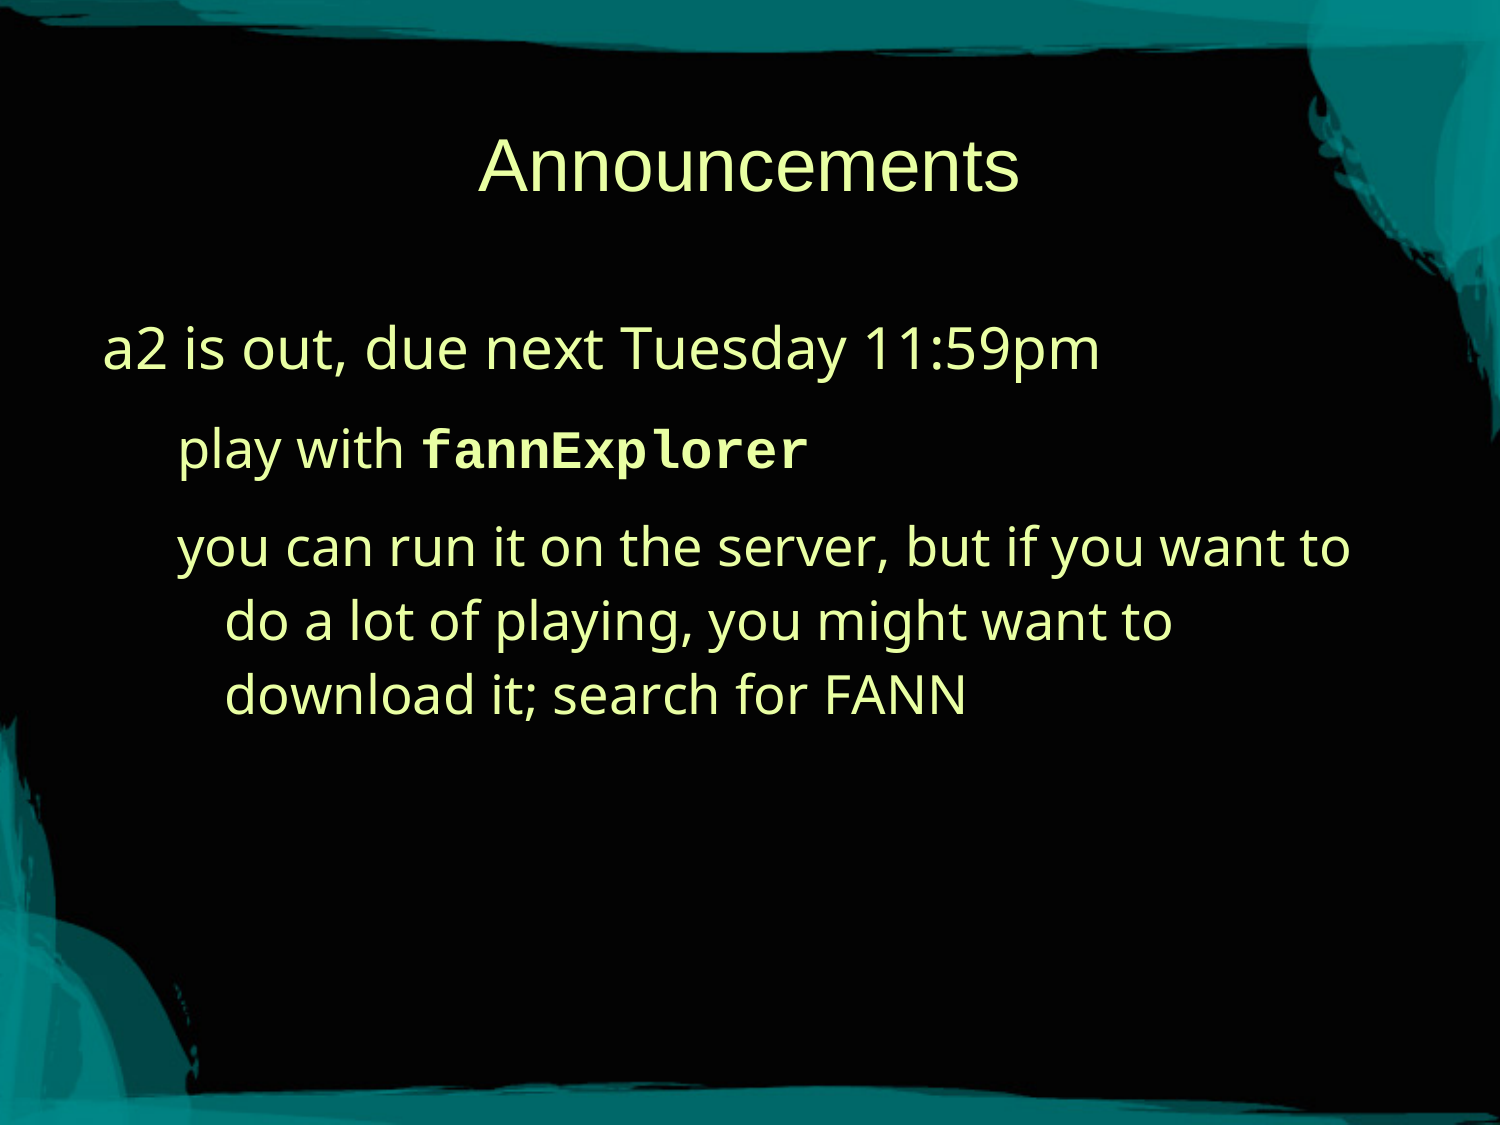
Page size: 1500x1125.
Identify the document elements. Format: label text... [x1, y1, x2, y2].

list a2 is out, due next Tuesday 11:59pm play with fannExplorer you can run it on the server, but if you want to do a lot of playing, you might want to download it; search for FANN [87, 299, 1413, 1026]
picture [0, 0, 1500, 1125]
title Announcements [87, 69, 1413, 263]
